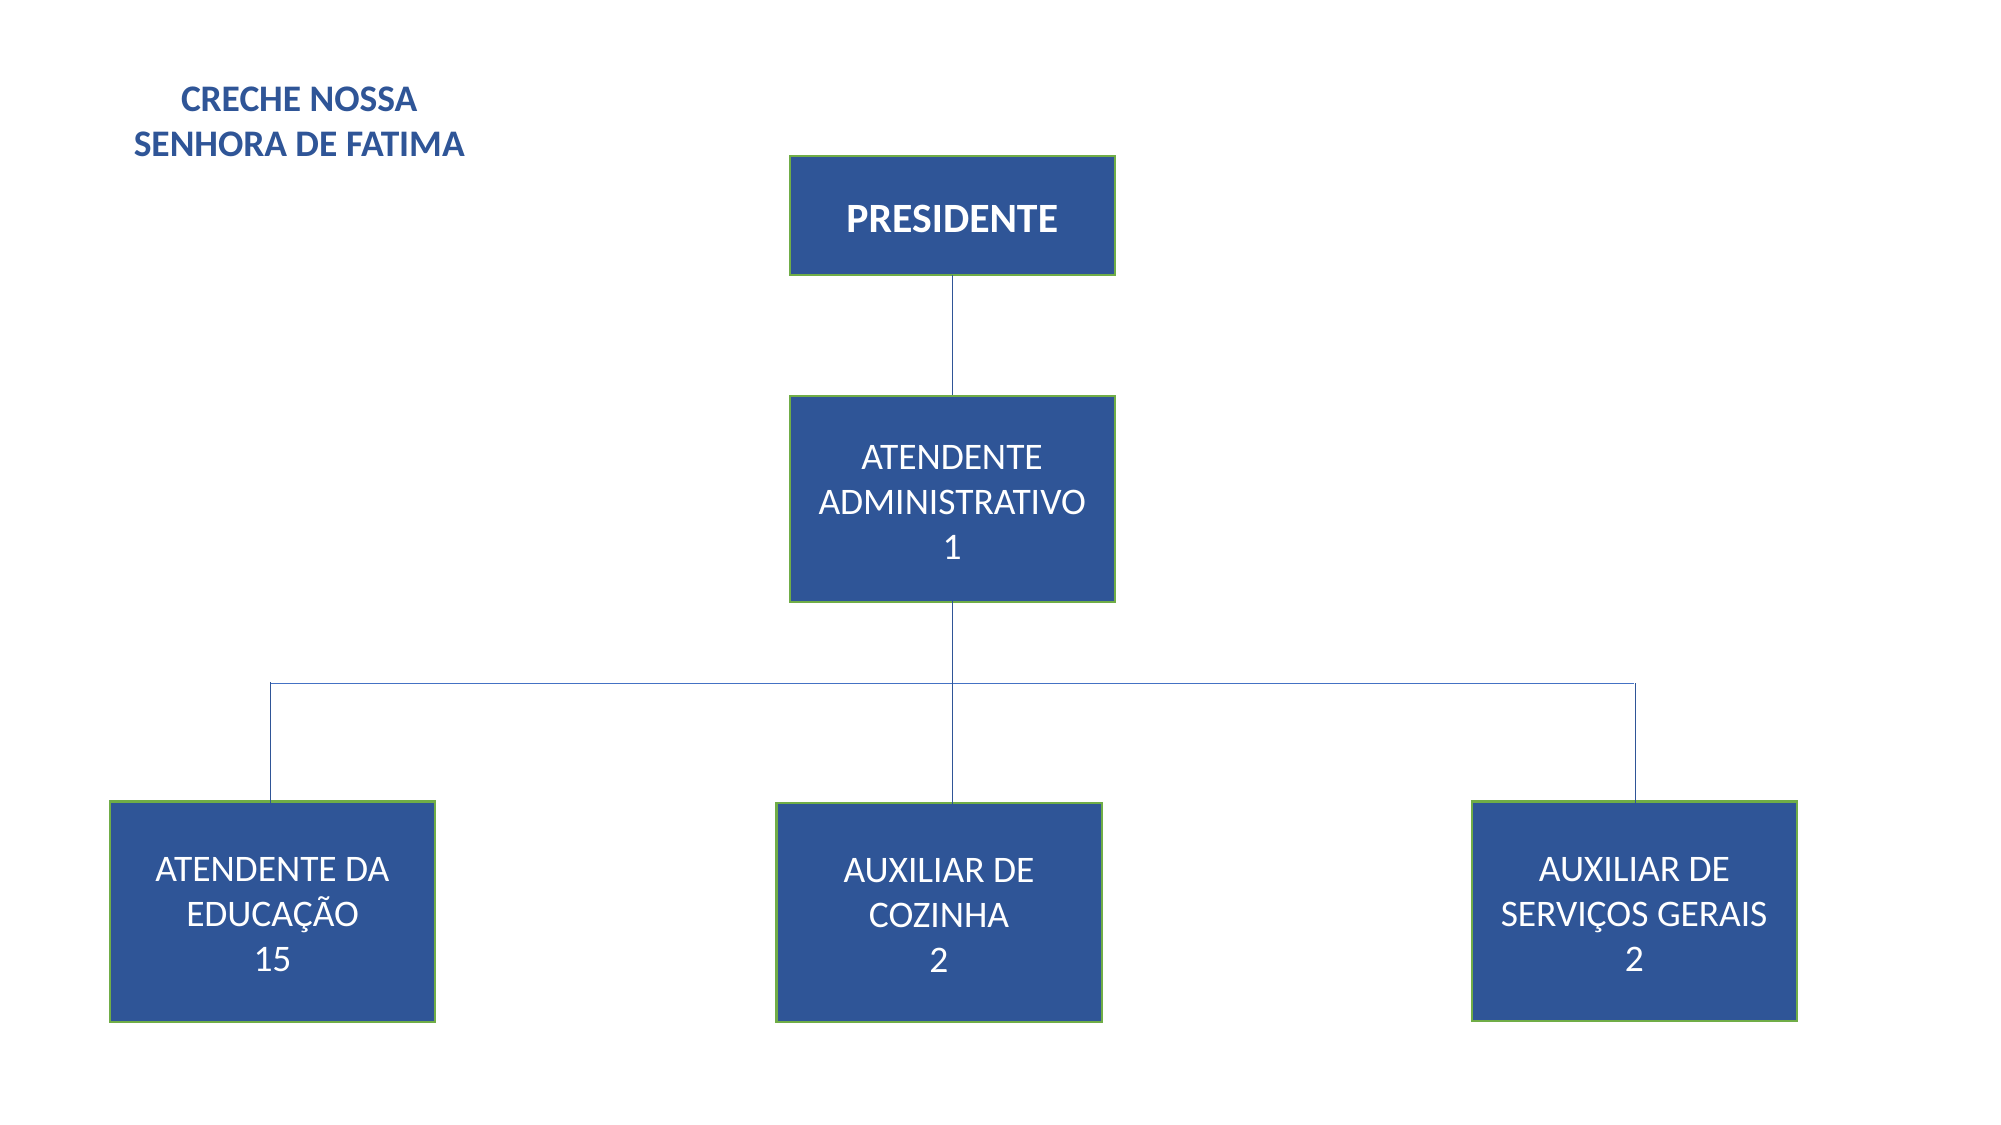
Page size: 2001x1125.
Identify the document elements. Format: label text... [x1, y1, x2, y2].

text_box CRECHE NOSSA SENHORA DE FATIMA [101, 66, 497, 173]
text_box ATENDENTE ADMINISTRATIVO 1 [790, 396, 1115, 602]
text_box PRESIDENTE [790, 156, 1115, 275]
text_box AUXILIAR DE SERVIÇOS GERAIS 2 [1472, 801, 1797, 1021]
text_box AUXILIAR DE COZINHA 2 [777, 803, 1102, 1022]
text_box ATENDENTE DA EDUCAÇÃO 15 [110, 801, 435, 1022]
